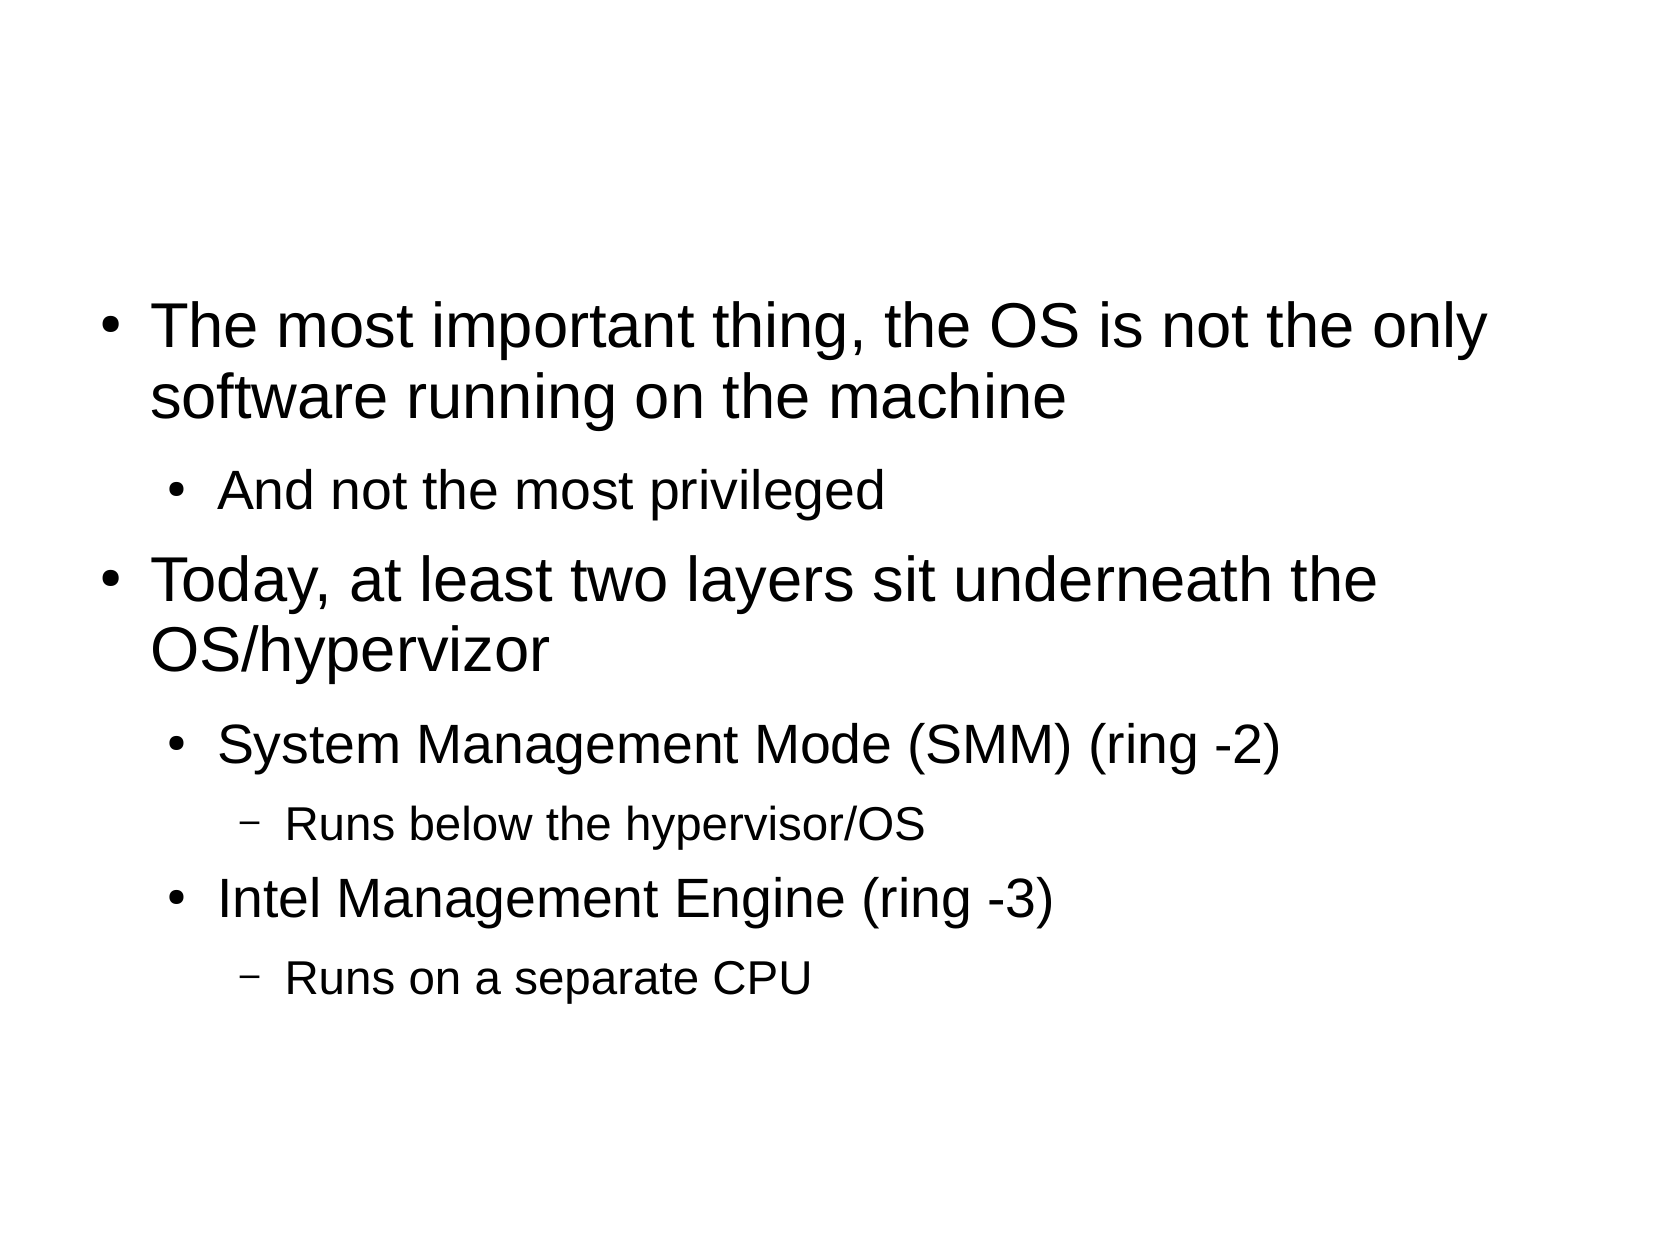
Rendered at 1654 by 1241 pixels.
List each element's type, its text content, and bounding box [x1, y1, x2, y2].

list The most important thing, the OS is not the only software running on the machine And not the most privileged Today, at least two layers sit underneath the OS/hypervizor System Management Mode (SMM) (ring -2) Runs below the hypervisor/OS Intel Management Engine (ring -3) Runs on a separate CPU [82, 290, 1571, 1010]
